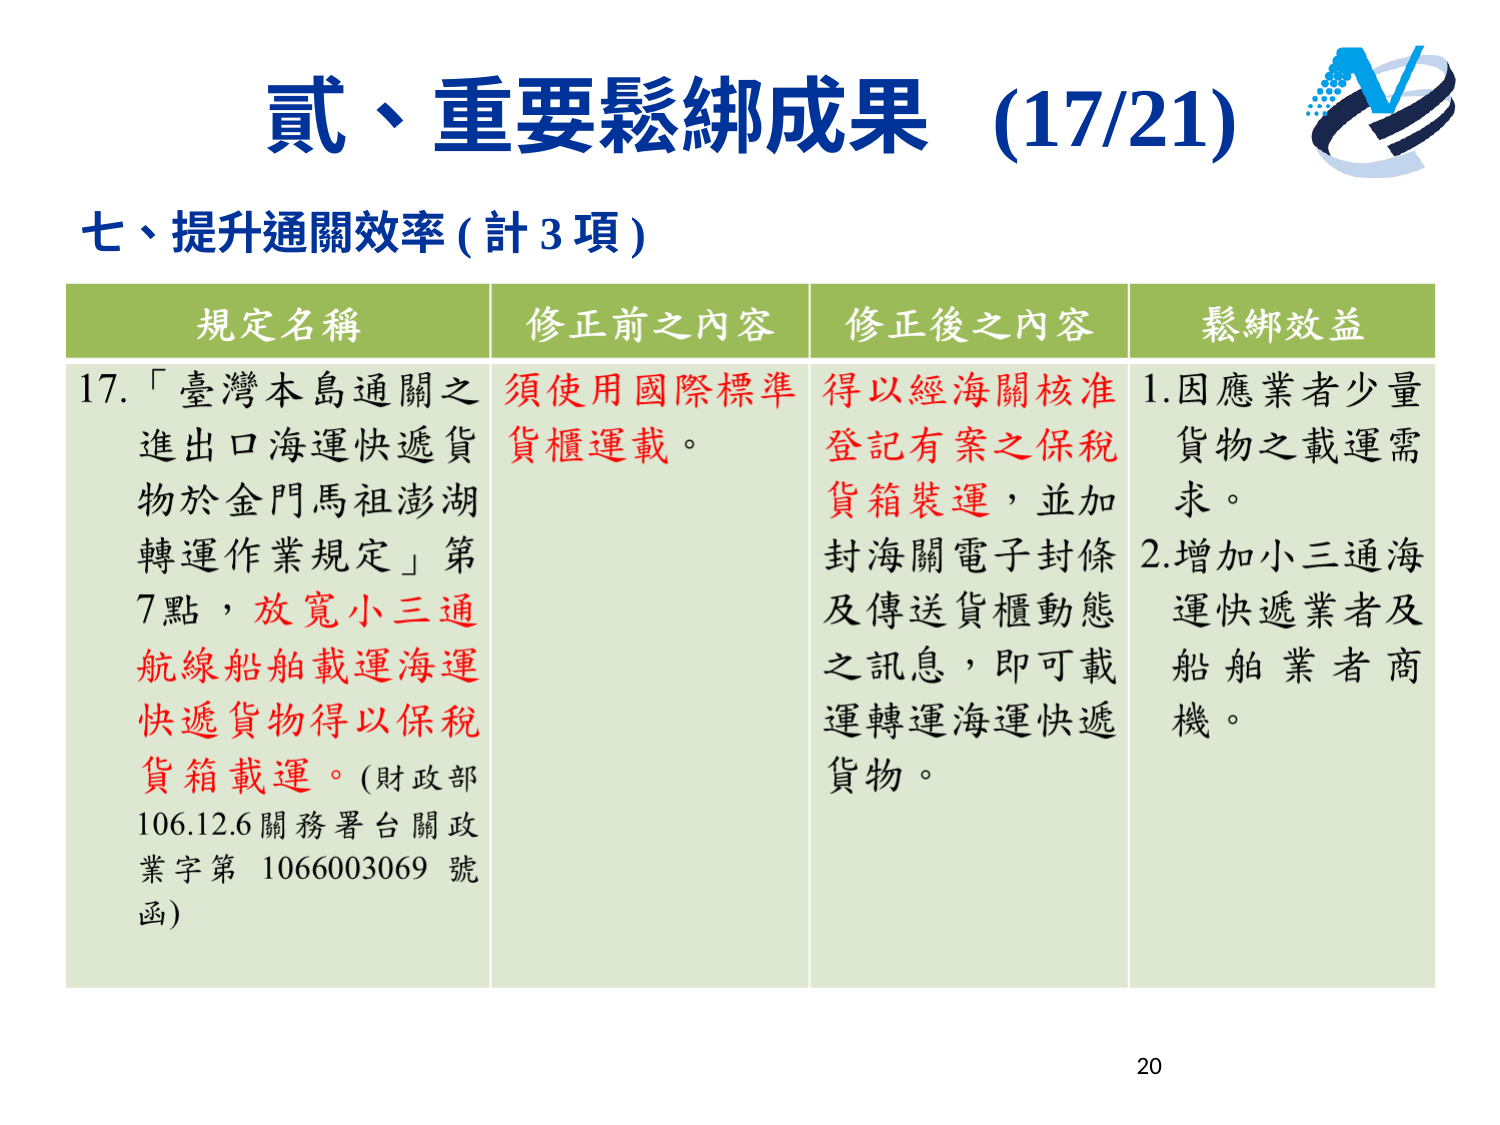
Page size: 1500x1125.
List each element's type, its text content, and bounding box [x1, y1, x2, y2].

text_box 七、提升通關效率(計3項) [64, 196, 613, 267]
text_box 20 [1121, 1035, 1472, 1095]
picture [64, 282, 1437, 989]
title 貳、重要鬆綁成果 (17/21) [76, 19, 1427, 207]
